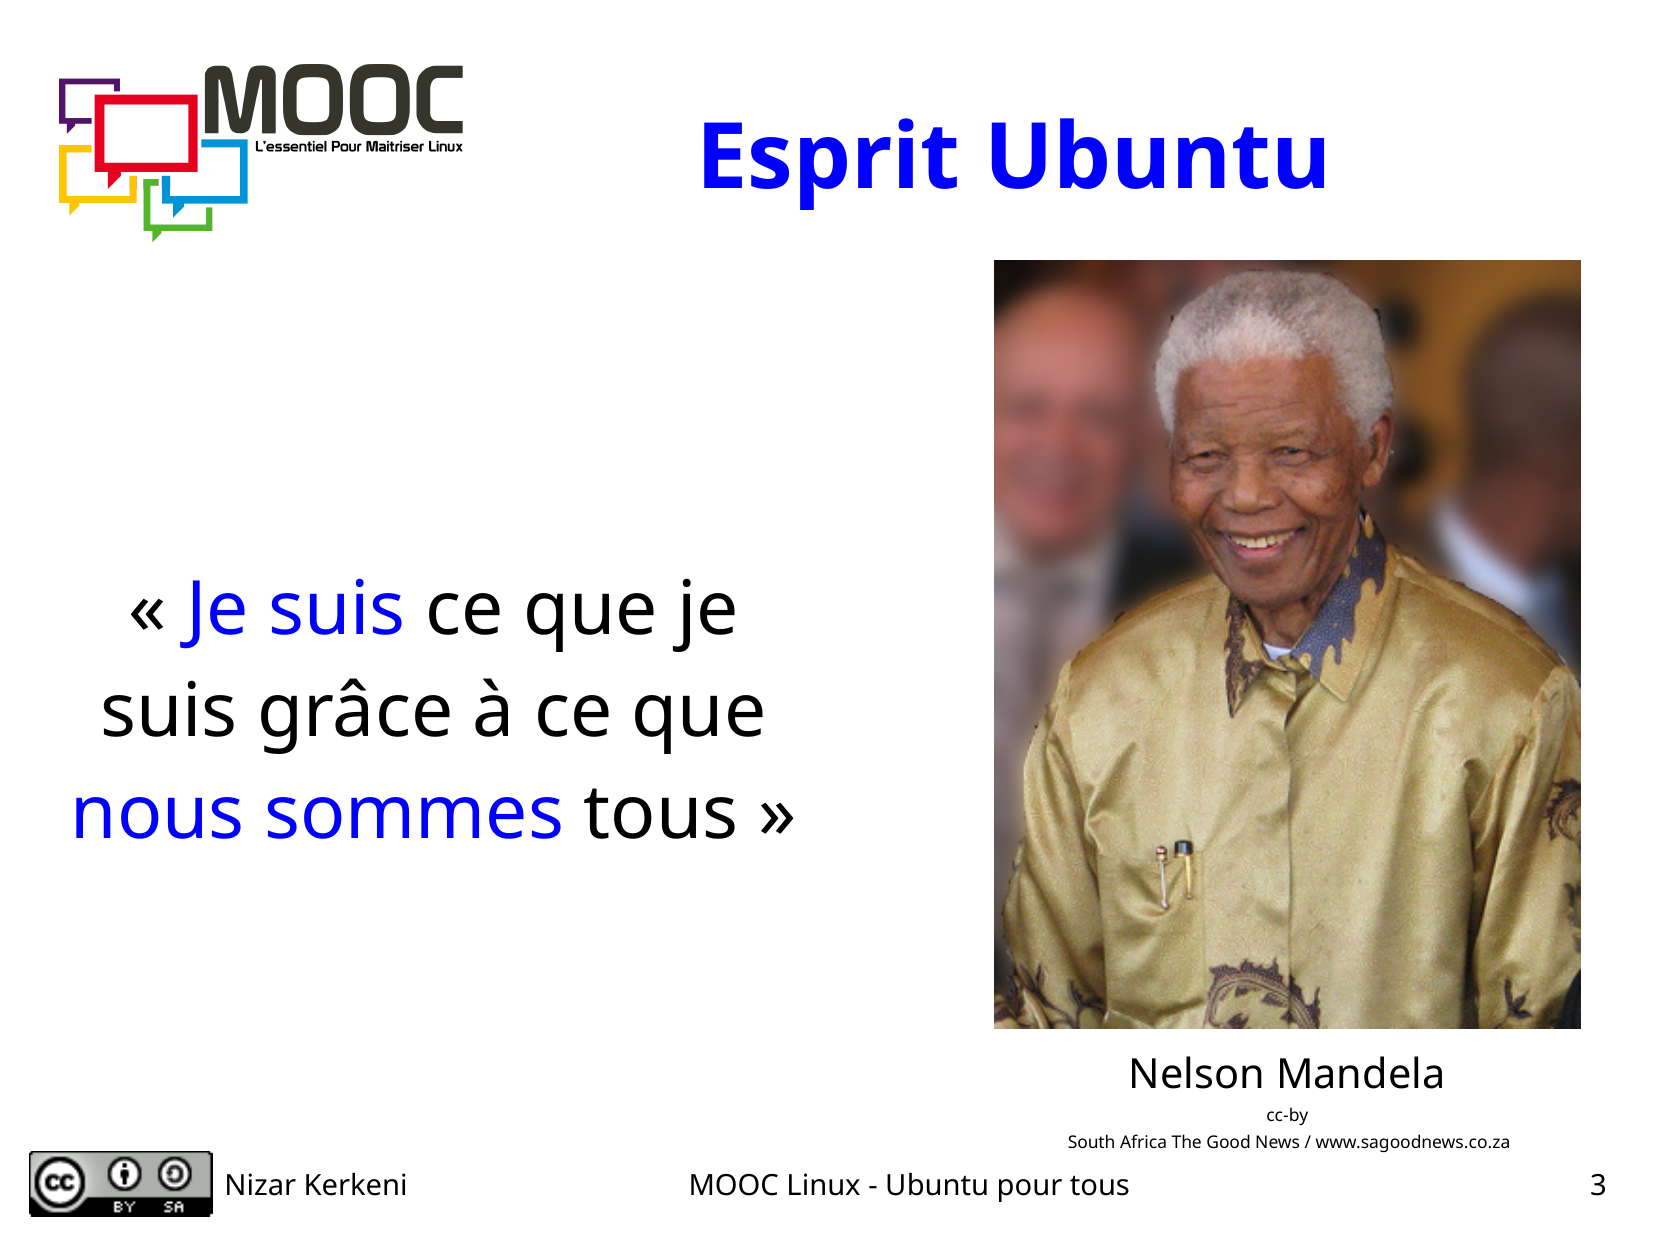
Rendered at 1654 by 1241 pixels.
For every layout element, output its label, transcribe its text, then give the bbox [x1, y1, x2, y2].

list « Je suis ce que je suis grâce à ce que nous sommes tous » [59, 290, 809, 1117]
list Nelson Mandela cc-by South Africa The Good News / www.sagoodnews.co.za [956, 1033, 1619, 1158]
picture [59, 64, 460, 242]
picture [994, 260, 1581, 1029]
picture [29, 1151, 213, 1217]
title Esprit Ubuntu [460, 49, 1568, 257]
